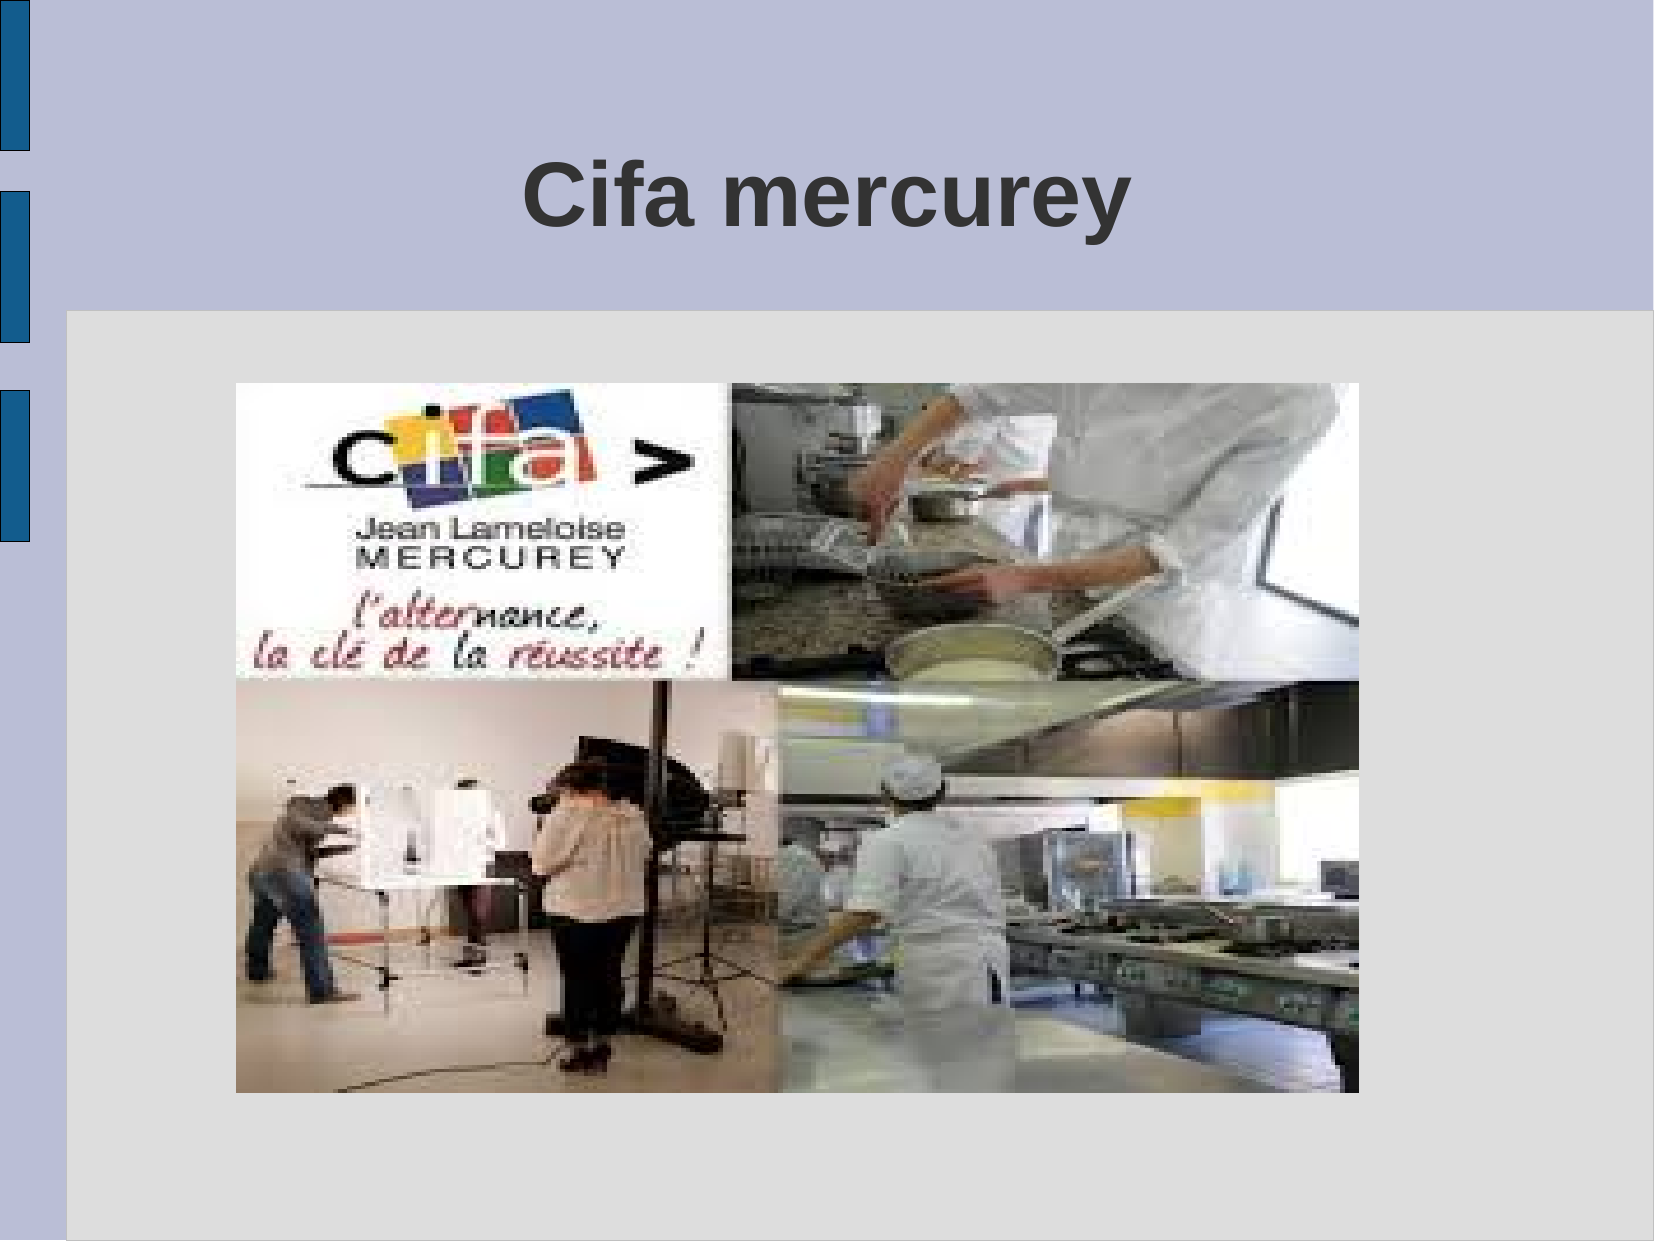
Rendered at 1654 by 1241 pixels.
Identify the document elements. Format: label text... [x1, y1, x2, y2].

title Cifa mercurey [121, 91, 1534, 299]
picture [236, 383, 1359, 1093]
